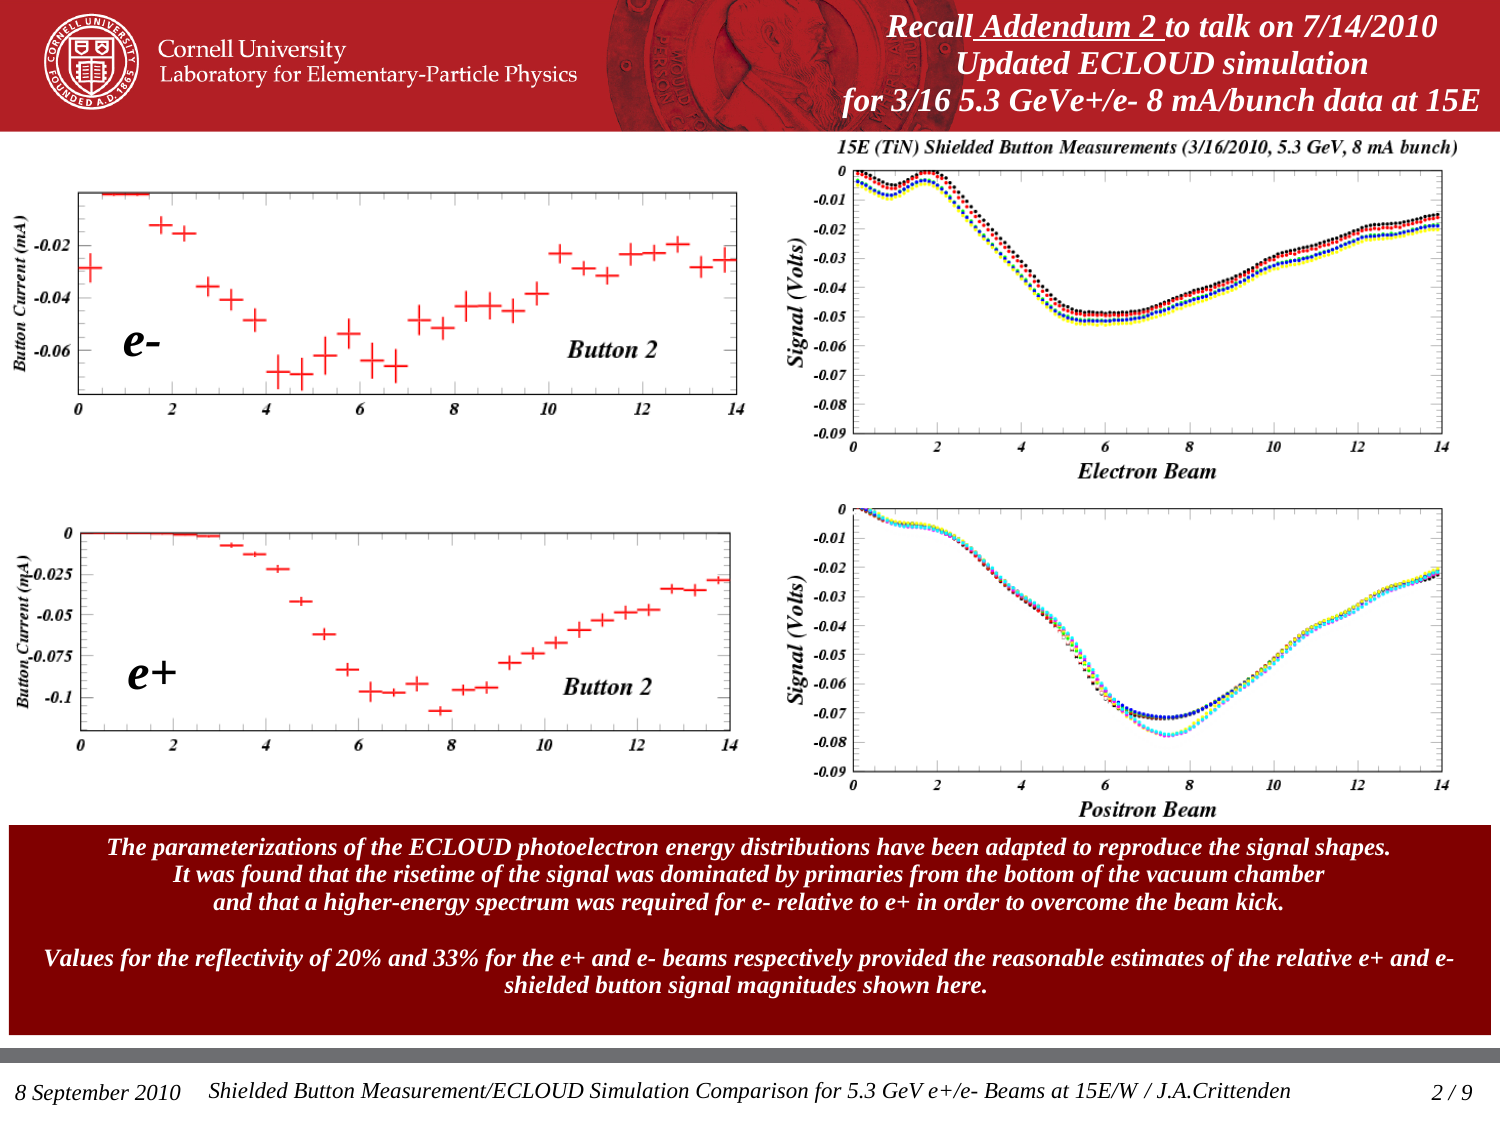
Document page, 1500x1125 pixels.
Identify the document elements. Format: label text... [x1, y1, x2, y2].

text_box Recall Addendum 2 to talk on 7/14/2010 Updated ECLOUD simulation for 3/16 5.3 GeVe+/e- 8 mA/bunch data at 15E [825, 0, 1500, 151]
text_box e- [108, 304, 176, 376]
text_box The parameterizations of the ECLOUD photoelectron energy distributions have been adapted to reproduce the signal shapes. It was found that the risetime of the signal was dominated by primaries from the bottom of the vacuum chamber and that a higher-energy spectrum was required for e- relative to e+ in order to overcome the beam kick. Values for the reflectivity of 20% and 33% for the e+ and e- beams respectively provided the reasonable estimates of the relative e+ and e- shielded button signal magnitudes shown here. [8, 825, 1491, 1036]
text_box e+ [112, 637, 192, 708]
picture [0, 187, 751, 424]
picture [775, 134, 1463, 826]
picture [0, 524, 751, 761]
picture [0, 0, 825, 132]
